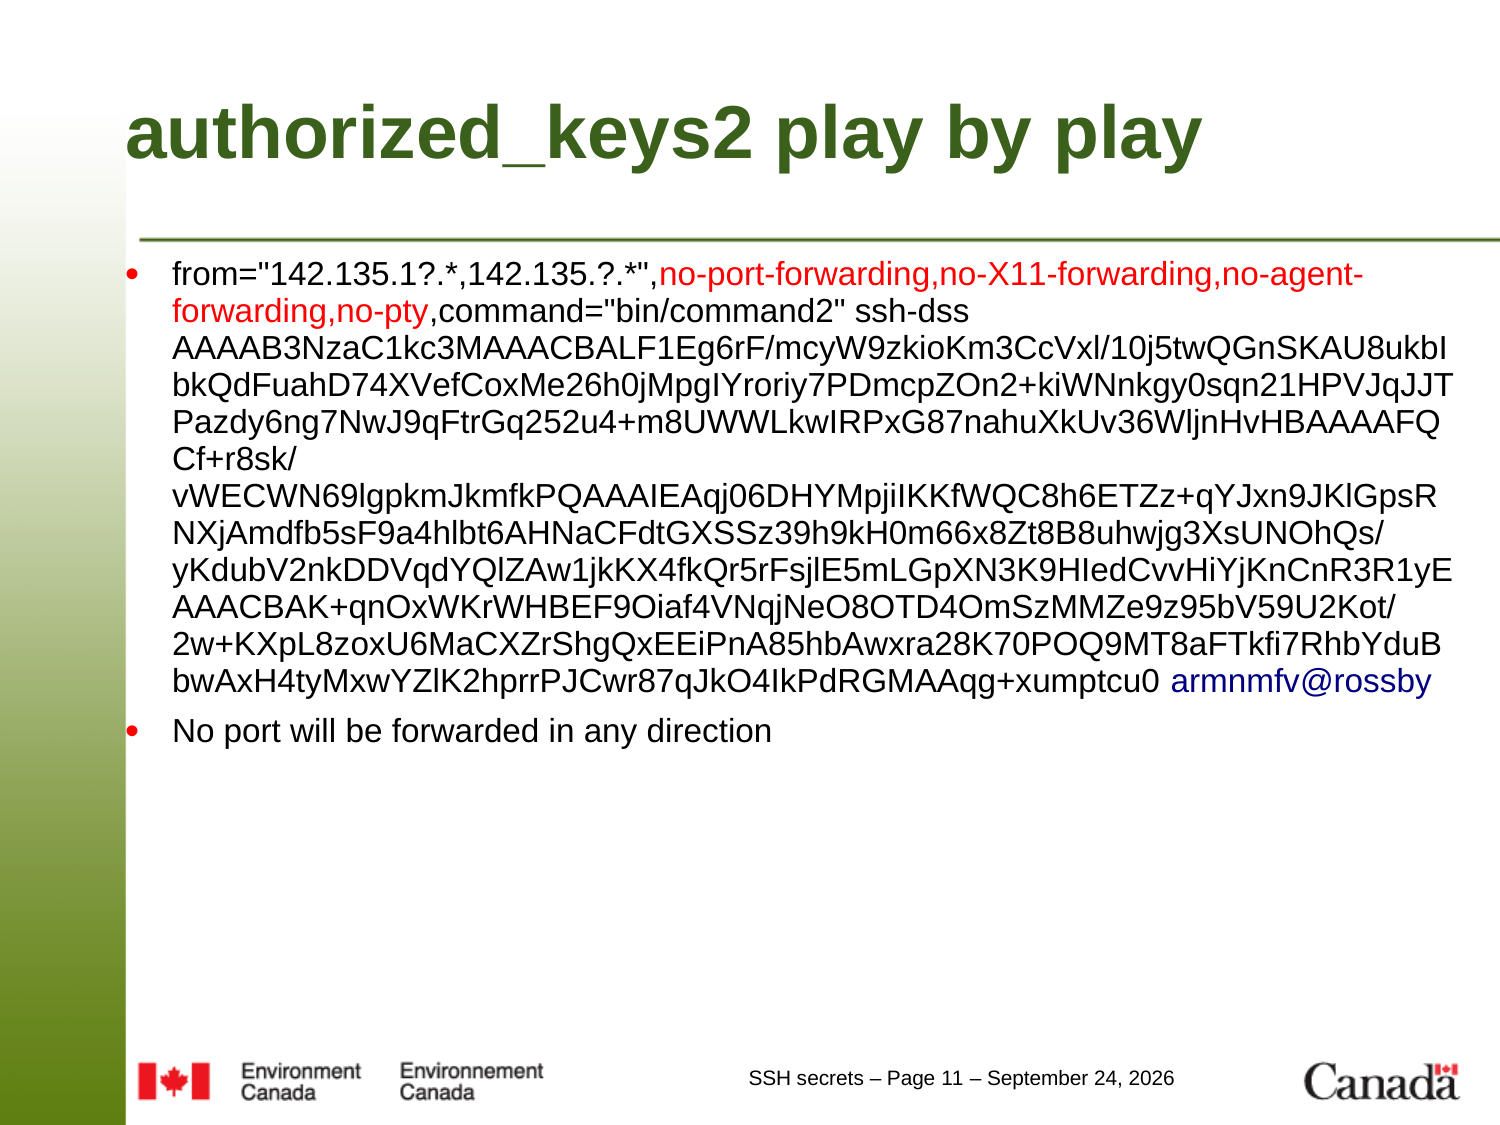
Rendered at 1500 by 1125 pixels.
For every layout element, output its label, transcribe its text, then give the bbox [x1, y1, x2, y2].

title authorized_keys2 play by play [125, 52, 1463, 213]
picture [0, 0, 1500, 1125]
list from="142.135.1?.*,142.135.?.*",no-port-forwarding,no-X11-forwarding,no-agent-forwarding,no-pty,command="bin/command2" ssh-dss AAAAB3NzaC1kc3MAAACBALF1Eg6rF/mcyW9zkioKm3CcVxl/10j5twQGnSKAU8ukbIbkQdFuahD74XVefCoxMe26h0jMpgIYroriy7PDmcpZOn2+kiWNnkgy0sqn21HPVJqJJTPazdy6ng7NwJ9qFtrGq252u4+m8UWWLkwIRPxG87nahuXkUv36WljnHvHBAAAAFQCf+r8sk/vWECWN69lgpkmJkmfkPQAAAIEAqj06DHYMpjiIKKfWQC8h6ETZz+qYJxn9JKlGpsRNXjAmdfb5sF9a4hlbt6AHNaCFdtGXSSz39h9kH0m66x8Zt8B8uhwjg3XsUNOhQs/yKdubV2nkDDVqdYQlZAw1jkKX4fkQr5rFsjlE5mLGpXN3K9HIedCvvHiYjKnCnR3R1yEAAACBAK+qnOxWKrWHBEF9Oiaf4VNqjNeO8OTD4OmSzMMZe9z95bV59U2Kot/2w+KXpL8zoxU6MaCXZrShgQxEEiPnA85hbAwxra28K70POQ9MT8aFTkfi7RhbYduBbwAxH4tyMxwYZlK2hprrPJCwr87qJkO4IkPdRGMAAqg+xumptcu0 armnmfv@rossby No port will be forwarded in any direction [125, 255, 1463, 1009]
